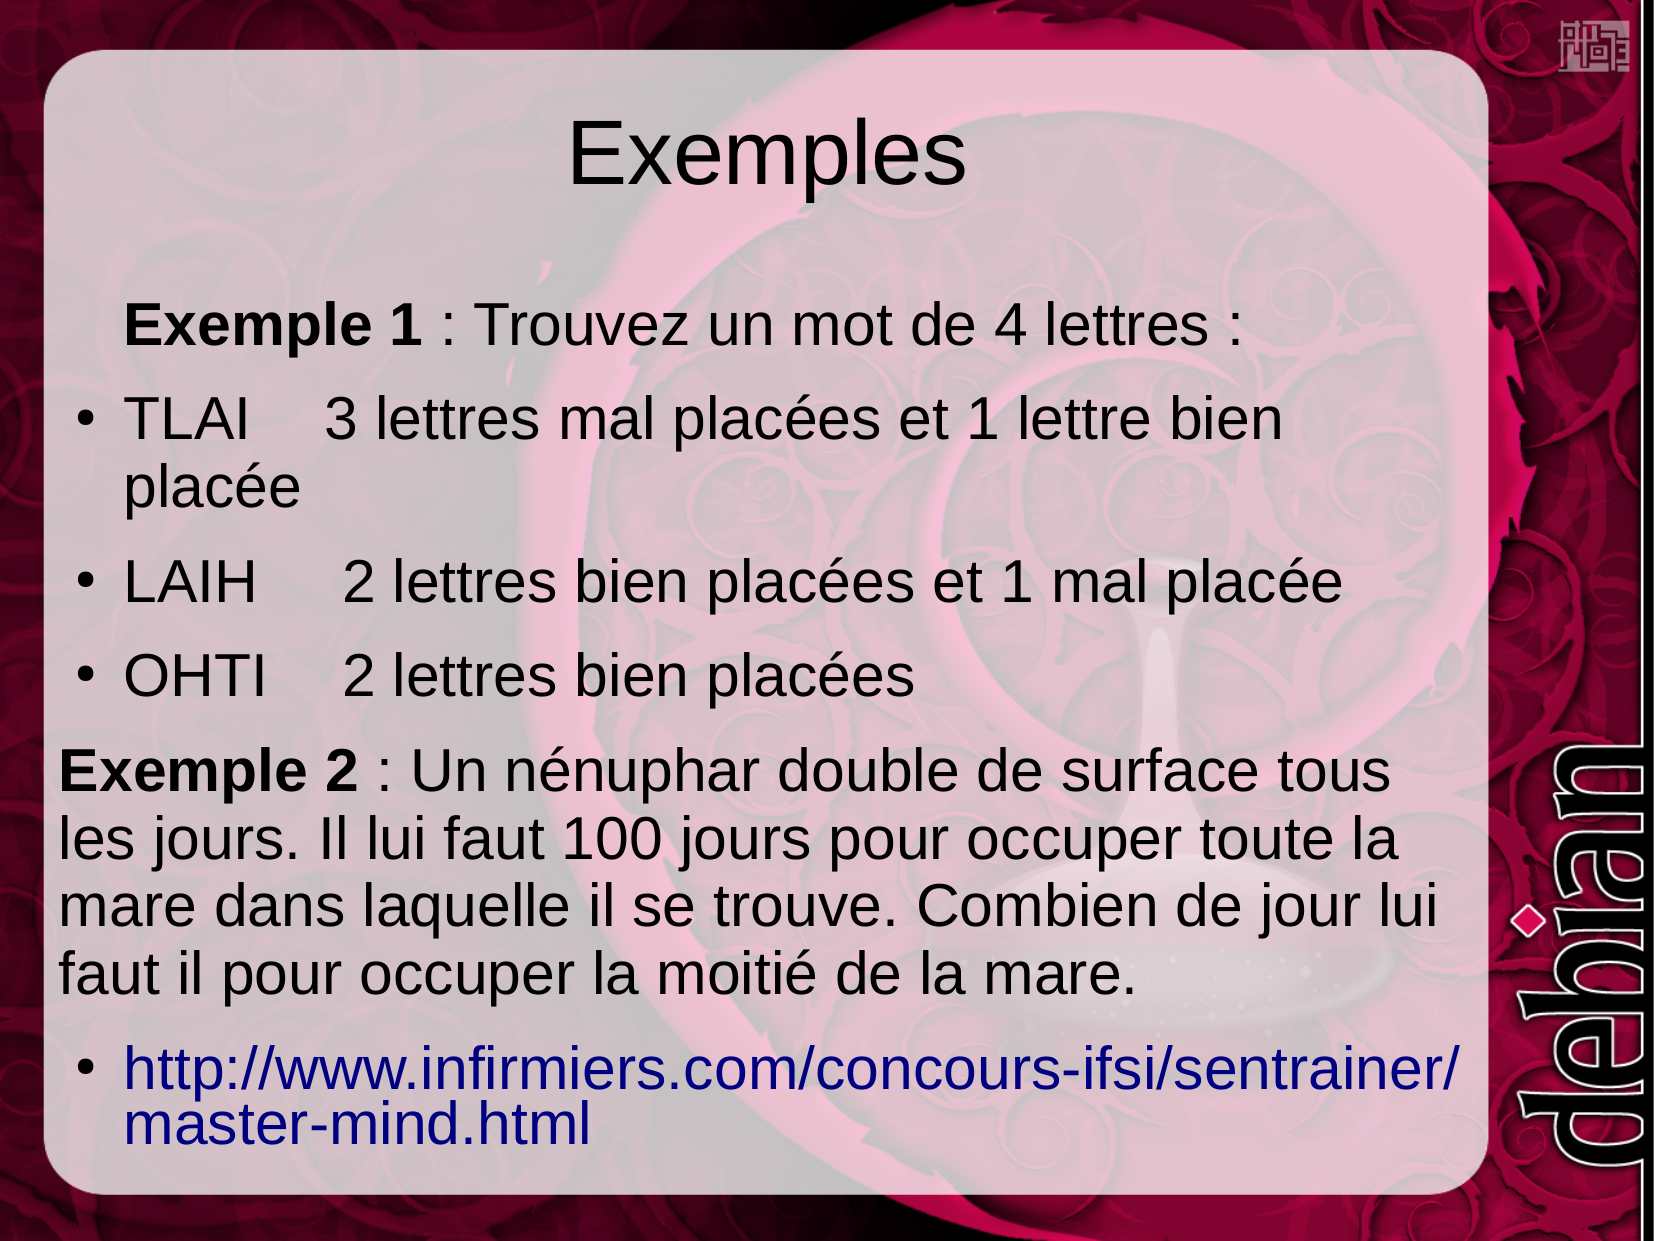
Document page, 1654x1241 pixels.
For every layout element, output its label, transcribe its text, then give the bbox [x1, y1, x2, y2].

title Exemples [59, 49, 1477, 257]
picture [0, 0, 1654, 1241]
list Exemple 1 : Trouvez un mot de 4 lettres : TLAI 3 lettres mal placées et 1 lettre bien placée LAIH 2 lettres bien placées et 1 mal placée OHTI 2 lettres bien placées Exemple 2 : Un nénuphar double de surface tous les jours. Il lui faut 100 jours pour occuper toute la mare dans laquelle il se trouve. Combien de jour lui faut il pour occuper la moitié de la mare. http://www.infirmiers.com/concours-ifsi/sentrainer/master-mind.html [59, 290, 1477, 1109]
